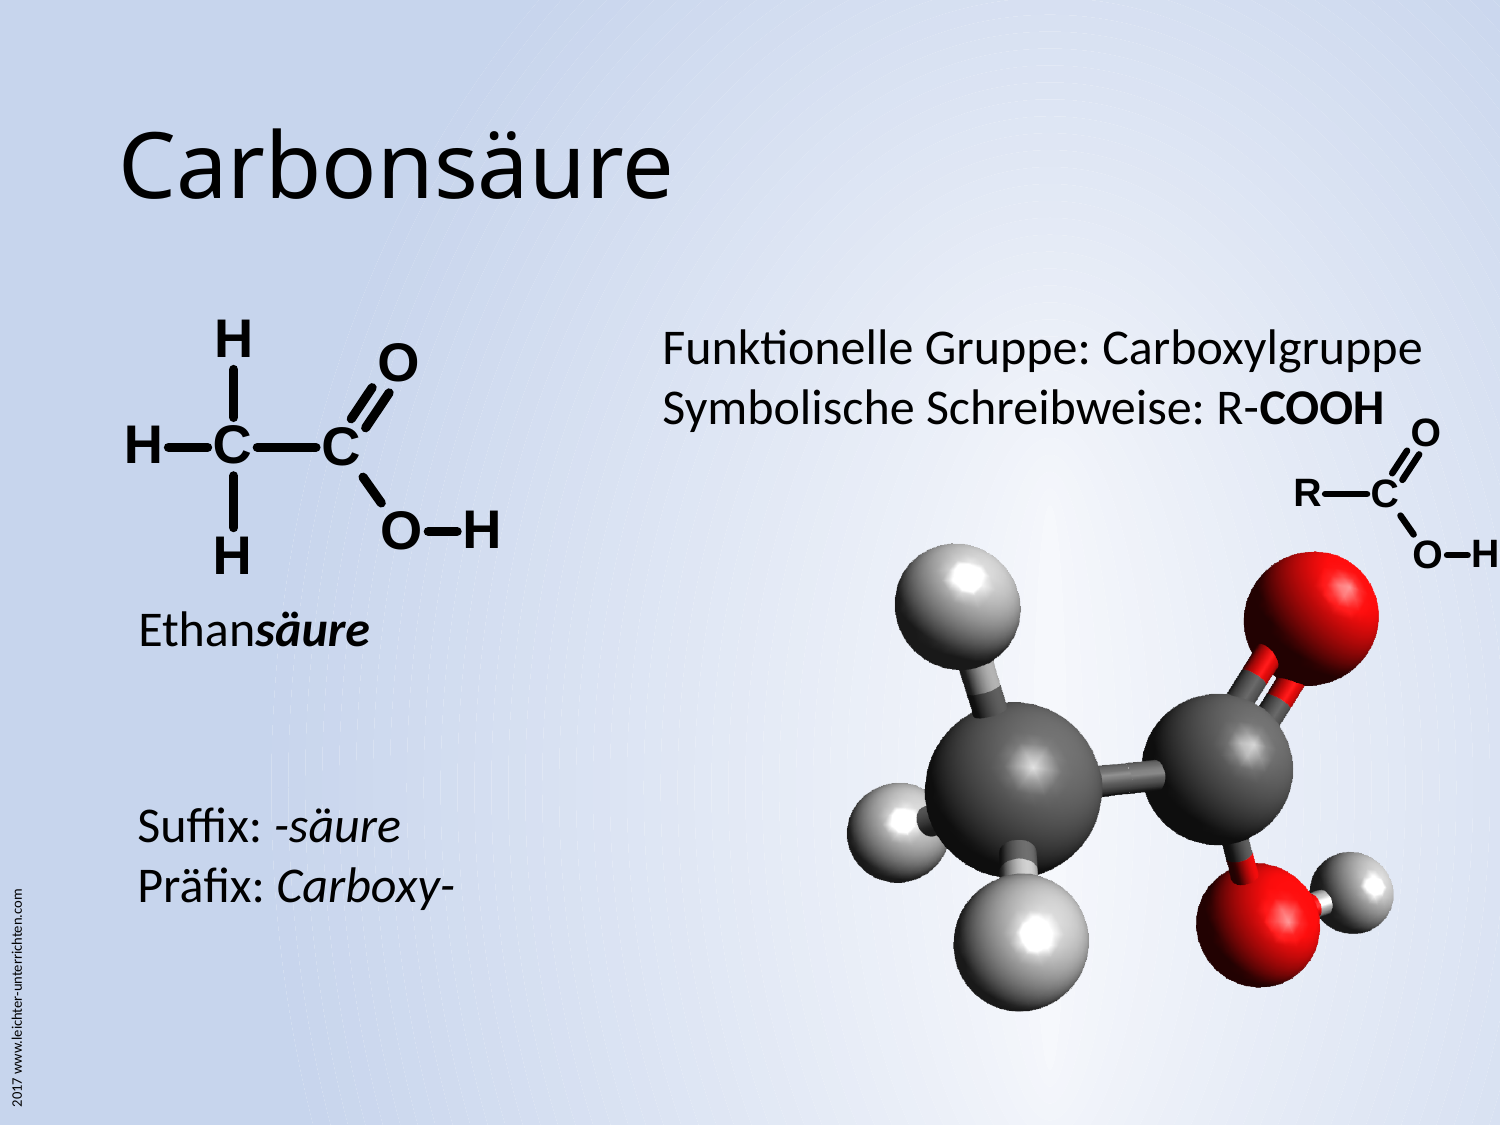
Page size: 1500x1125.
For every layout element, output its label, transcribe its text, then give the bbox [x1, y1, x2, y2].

picture [846, 406, 1500, 1012]
text_box Ethansäure [123, 588, 962, 664]
text_box Funktionelle Gruppe: Carboxylgruppe Symbolische Schreibweise: R-COOH [647, 307, 1486, 443]
picture [123, 308, 503, 588]
text_box Suffix: -säure Präfix: Carboxy- [122, 785, 670, 921]
title Carbonsäure [103, 59, 1397, 278]
